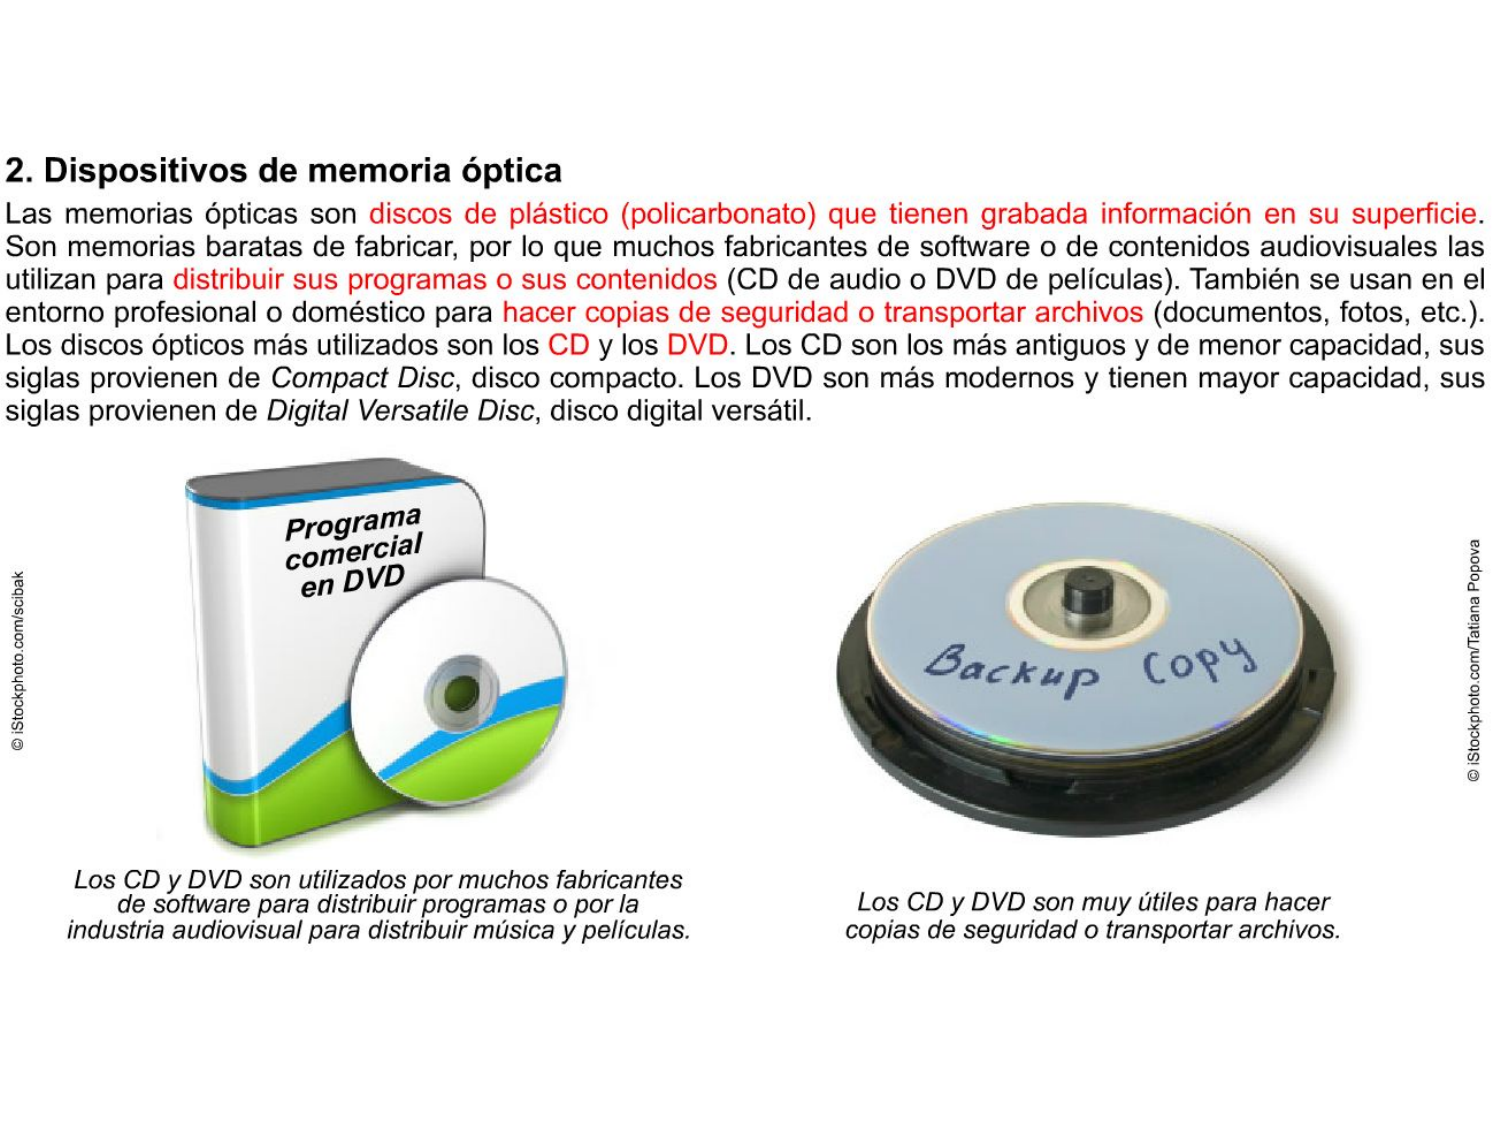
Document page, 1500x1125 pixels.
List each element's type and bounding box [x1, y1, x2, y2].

picture [0, 141, 1500, 984]
